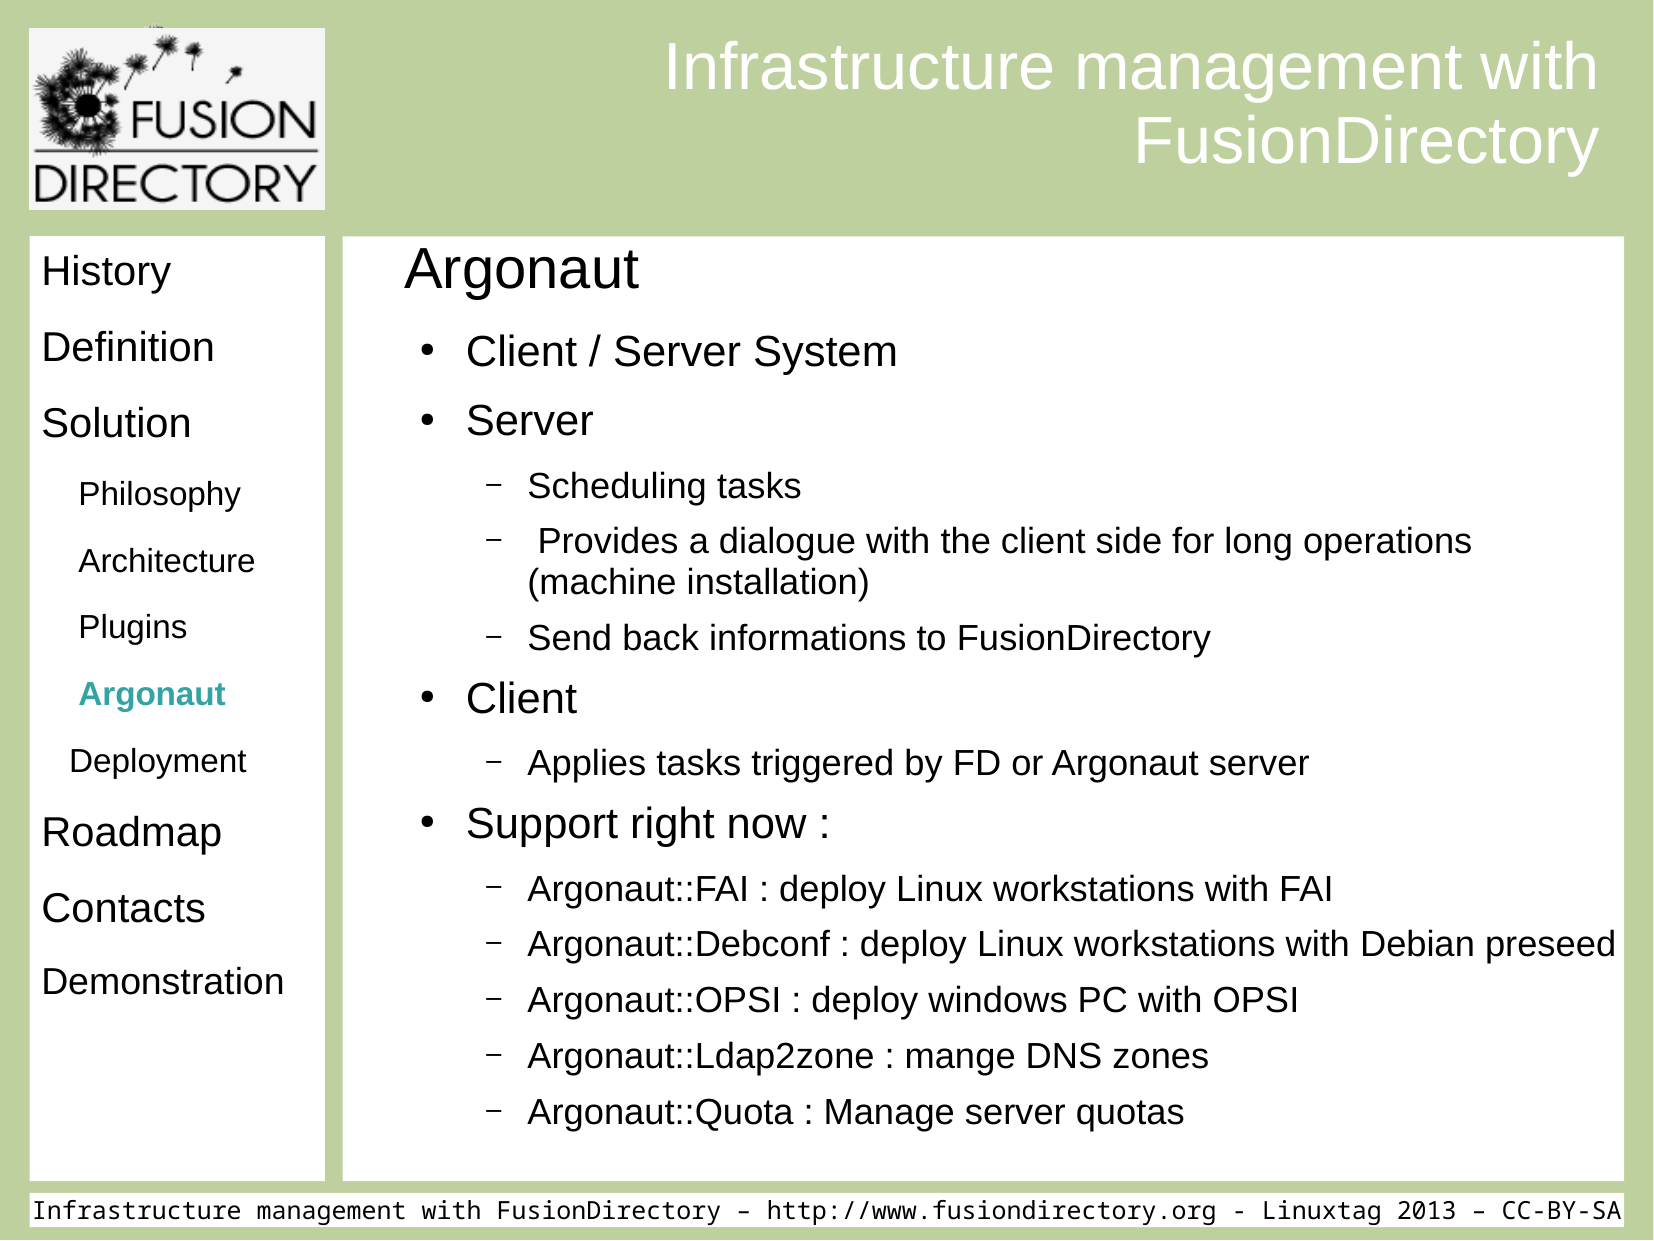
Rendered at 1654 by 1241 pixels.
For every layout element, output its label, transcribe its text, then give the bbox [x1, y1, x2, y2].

title Infrastructure management with FusionDirectory [277, 0, 1601, 208]
list Argonaut Client / Server System Server Scheduling tasks Provides a dialogue with the client side for long operations (machine installation) Send back informations to FusionDirectory Client Applies tasks triggered by FD or Argonaut server Support right now : Argonaut::FAI : deploy Linux workstations with FAI Argonaut::Debconf : deploy Linux workstations with Debian preseed Argonaut::OPSI : deploy windows PC with OPSI Argonaut::Ldap2zone : mange DNS zones Argonaut::Quota : Manage server quotas [342, 236, 1625, 1182]
picture [29, 17, 325, 210]
list History Definition Solution Philosophy Architecture Plugins Argonaut Deployment Roadmap Contacts Demonstration [29, 236, 325, 1182]
